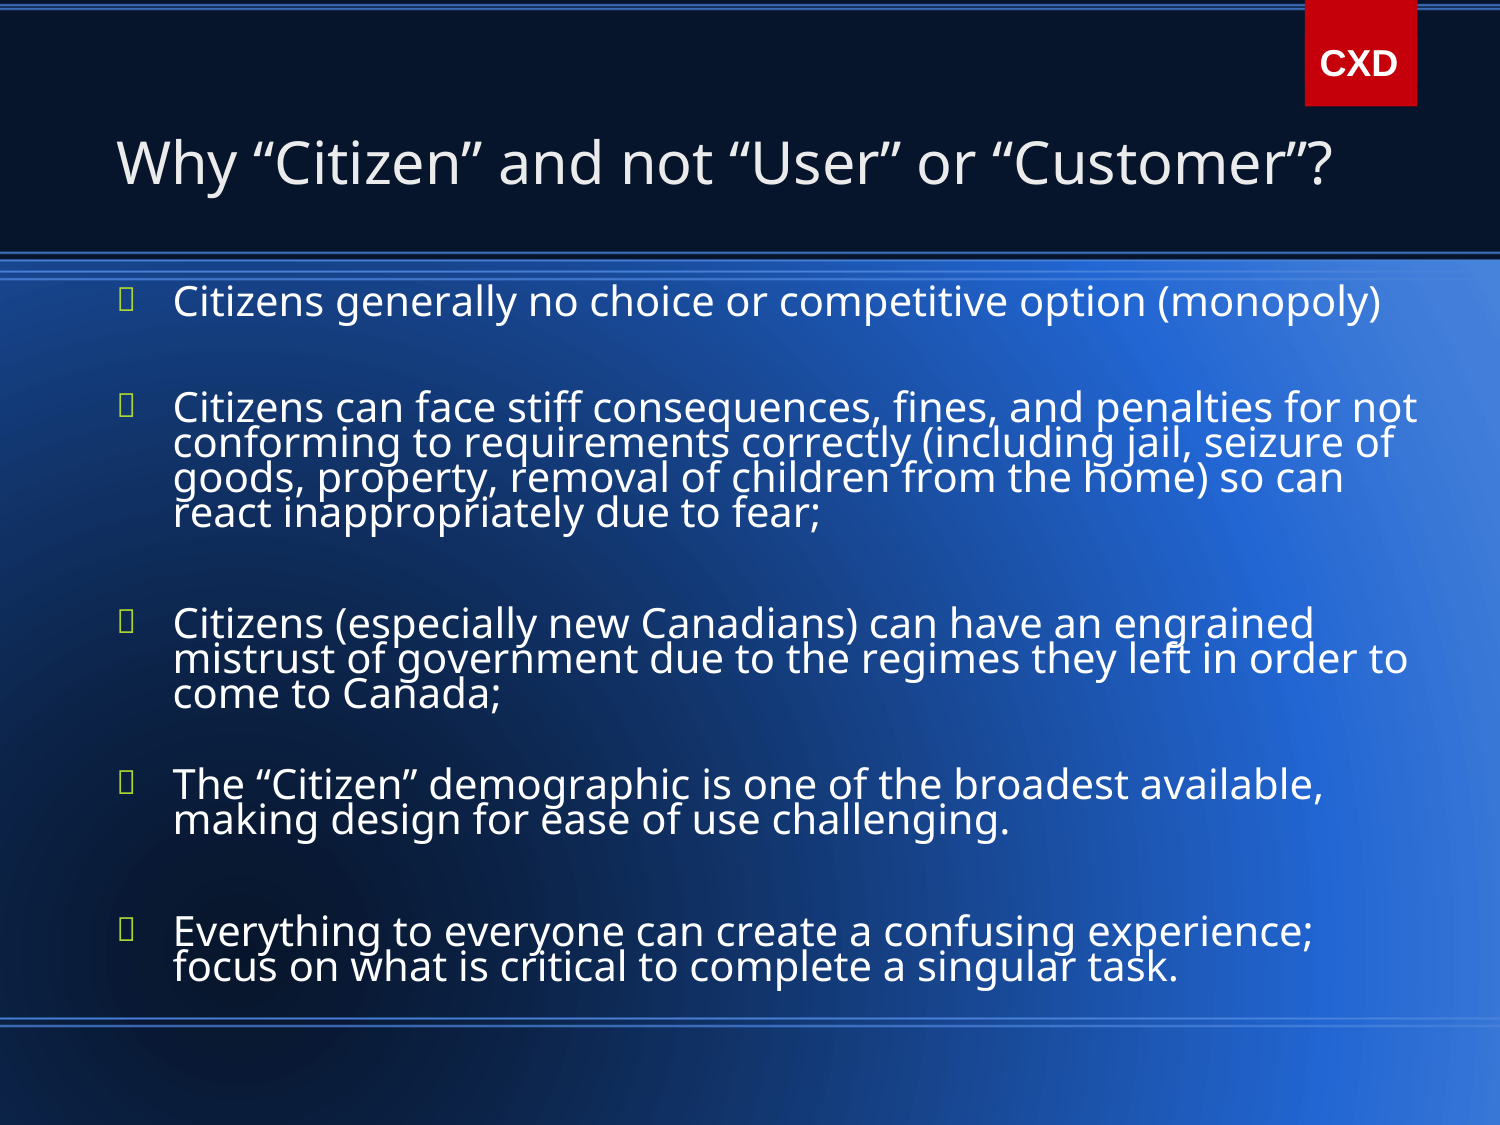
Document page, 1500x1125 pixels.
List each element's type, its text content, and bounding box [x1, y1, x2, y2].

picture [0, 0, 1500, 1125]
list Citizens generally no choice or competitive option (monopoly) Citizens can face stiff consequences, fines, and penalties for not conforming to requirements correctly (including jail, seizure of goods, property, removal of children from the home) so can react inappropriately due to fear; Citizens (especially new Canadians) can have an engrained mistrust of government due to the regimes they left in order to come to Canada; The “Citizen” demographic is one of the broadest available, making design for ease of use challenging. Everything to everyone can create a confusing experience; focus on what is critical to complete a singular task. [101, 281, 1435, 957]
title Why “Citizen” and not “User” or “Customer”? [101, 118, 1425, 259]
